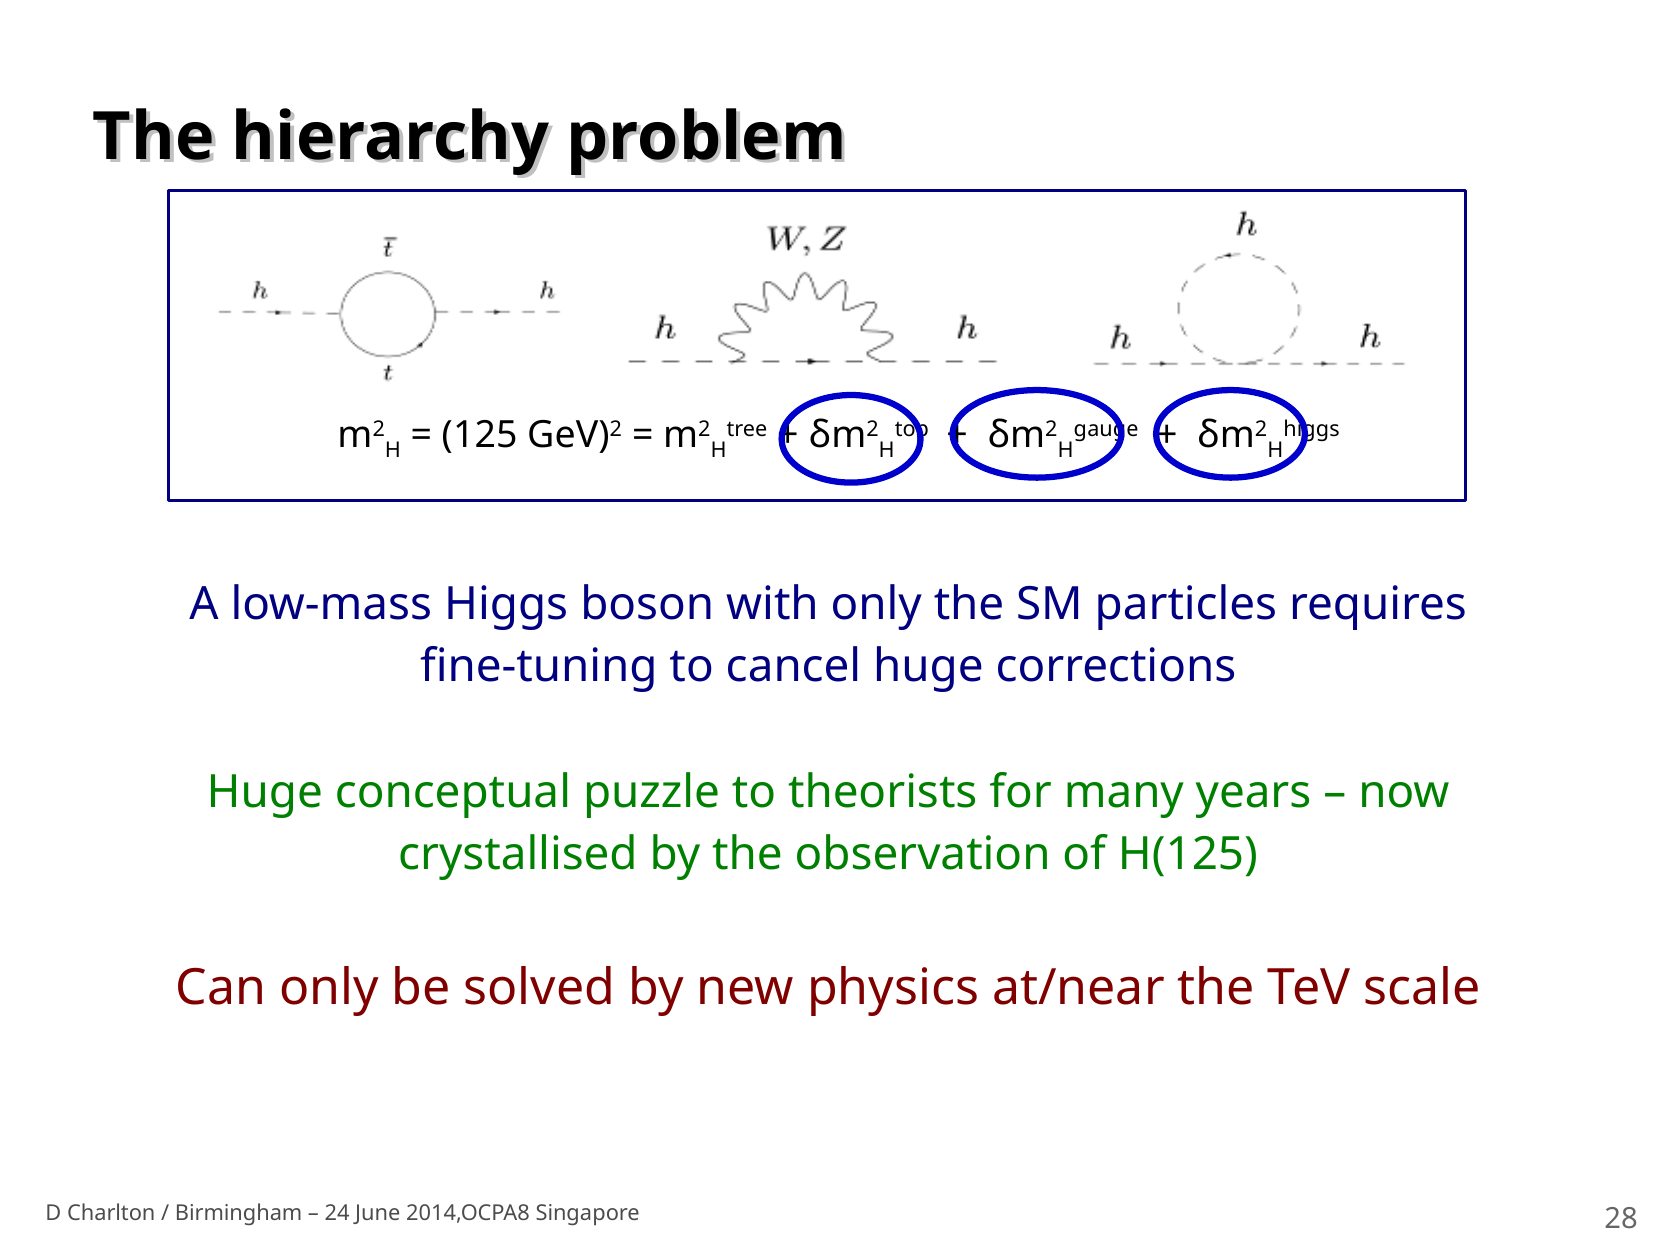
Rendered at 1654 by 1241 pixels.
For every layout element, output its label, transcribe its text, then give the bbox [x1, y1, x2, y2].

text_box m2H = (125 GeV)2 = m2Htree + δm2Htop + δm2Hgauge + δm2Hhiggs [899, 402, 978, 470]
picture [1076, 209, 1422, 374]
text_box A low-mass Higgs boson with only the SM particles requires fine-tuning to cancel huge corrections Huge conceptual puzzle to theorists for many years – now crystallised by the observation of H(125) Can only be solved by new physics at/near the TeV scale [128, 562, 1528, 961]
text_box m2H = (125 GeV)2 = m2Htree + δm2Htop + δm2Hgauge + δm2Hhiggs [958, 402, 1117, 470]
text_box m2H = (125 GeV)2 = m2Htree + δm2Htop + δm2Hgauge + δm2Hhiggs [1283, 402, 1441, 470]
text_box m2H = (125 GeV)2 = m2Htree + δm2Htop + δm2Hgauge + δm2Hhiggs [322, 402, 803, 470]
text_box m2H = (125 GeV)2 = m2Htree + δm2Htop + δm2Hgauge + δm2Hhiggs [786, 402, 917, 470]
picture [210, 227, 570, 387]
picture [603, 210, 1038, 373]
text_box The hierarchy problem [78, 80, 1424, 174]
text_box m2H = (125 GeV)2 = m2Htree + δm2Htop + δm2Hgauge + δm2Hhiggs [1160, 402, 1301, 470]
text_box m2H = (125 GeV)2 = m2Htree + δm2Htop + δm2Hgauge + δm2Hhiggs [1096, 402, 1178, 470]
